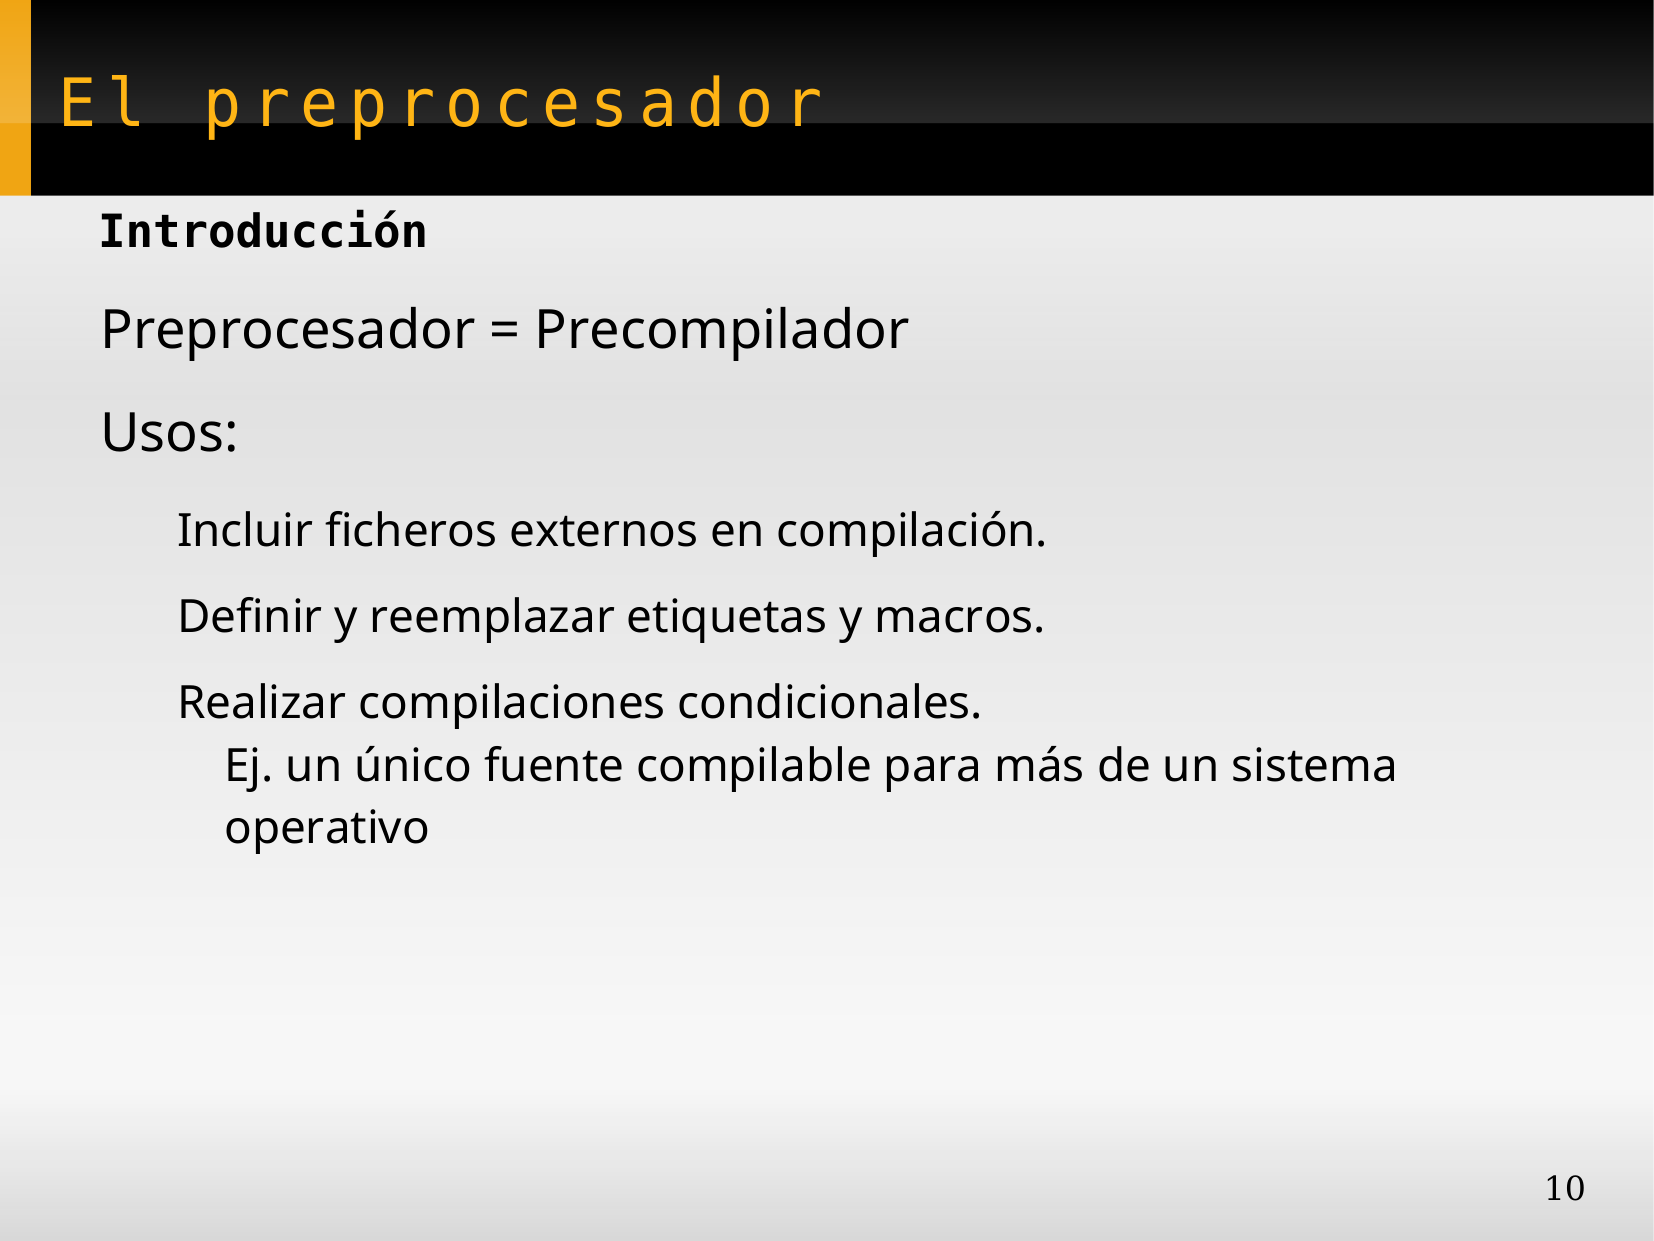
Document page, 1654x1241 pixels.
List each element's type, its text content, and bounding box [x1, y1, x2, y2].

text_box Introducción [83, 197, 443, 266]
picture [0, 0, 1654, 1241]
title El preprocesador [59, 29, 1506, 178]
list Preprocesador = Precompilador Usos: Incluir ficheros externos en compilación. Definir y reemplazar etiquetas y macros. Realizar compilaciones condicionales. Ej. un único fuente compilable para más de un sistema operativo [82, 290, 1571, 1109]
